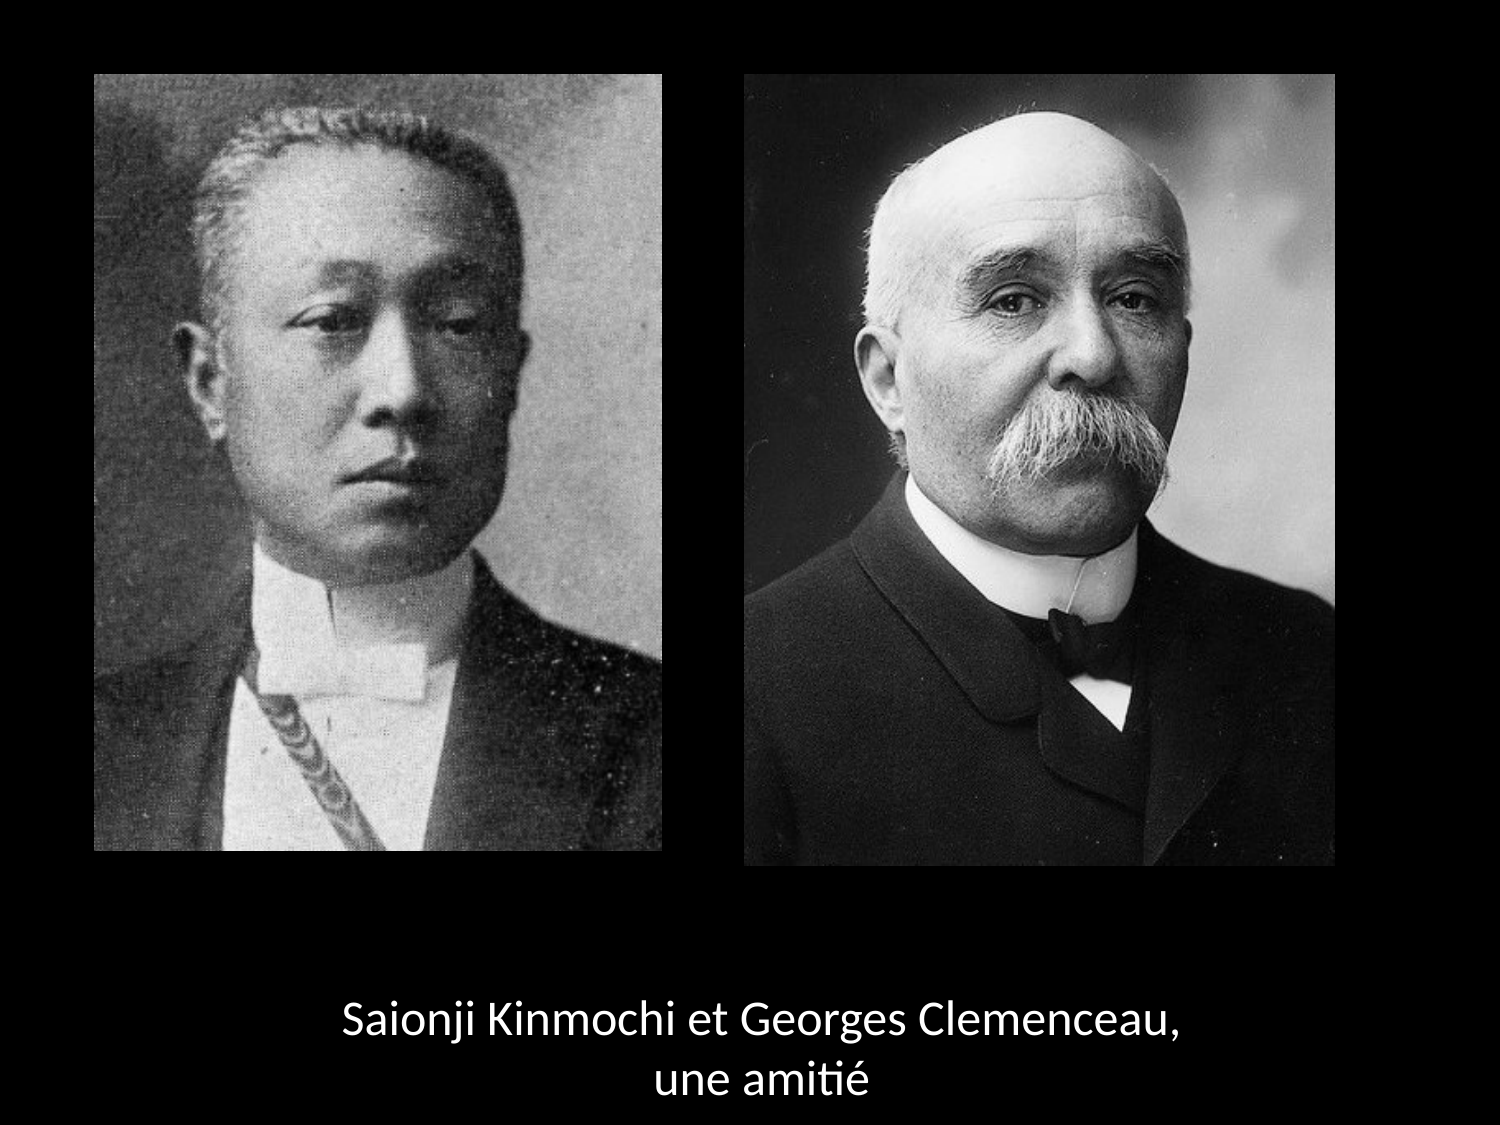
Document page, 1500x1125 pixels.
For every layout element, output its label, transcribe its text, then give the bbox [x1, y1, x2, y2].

title Saionji Kinmochi et Georges Clemenceau, une amitié [64, 999, 1459, 1092]
picture [94, 74, 662, 851]
picture [744, 74, 1335, 866]
